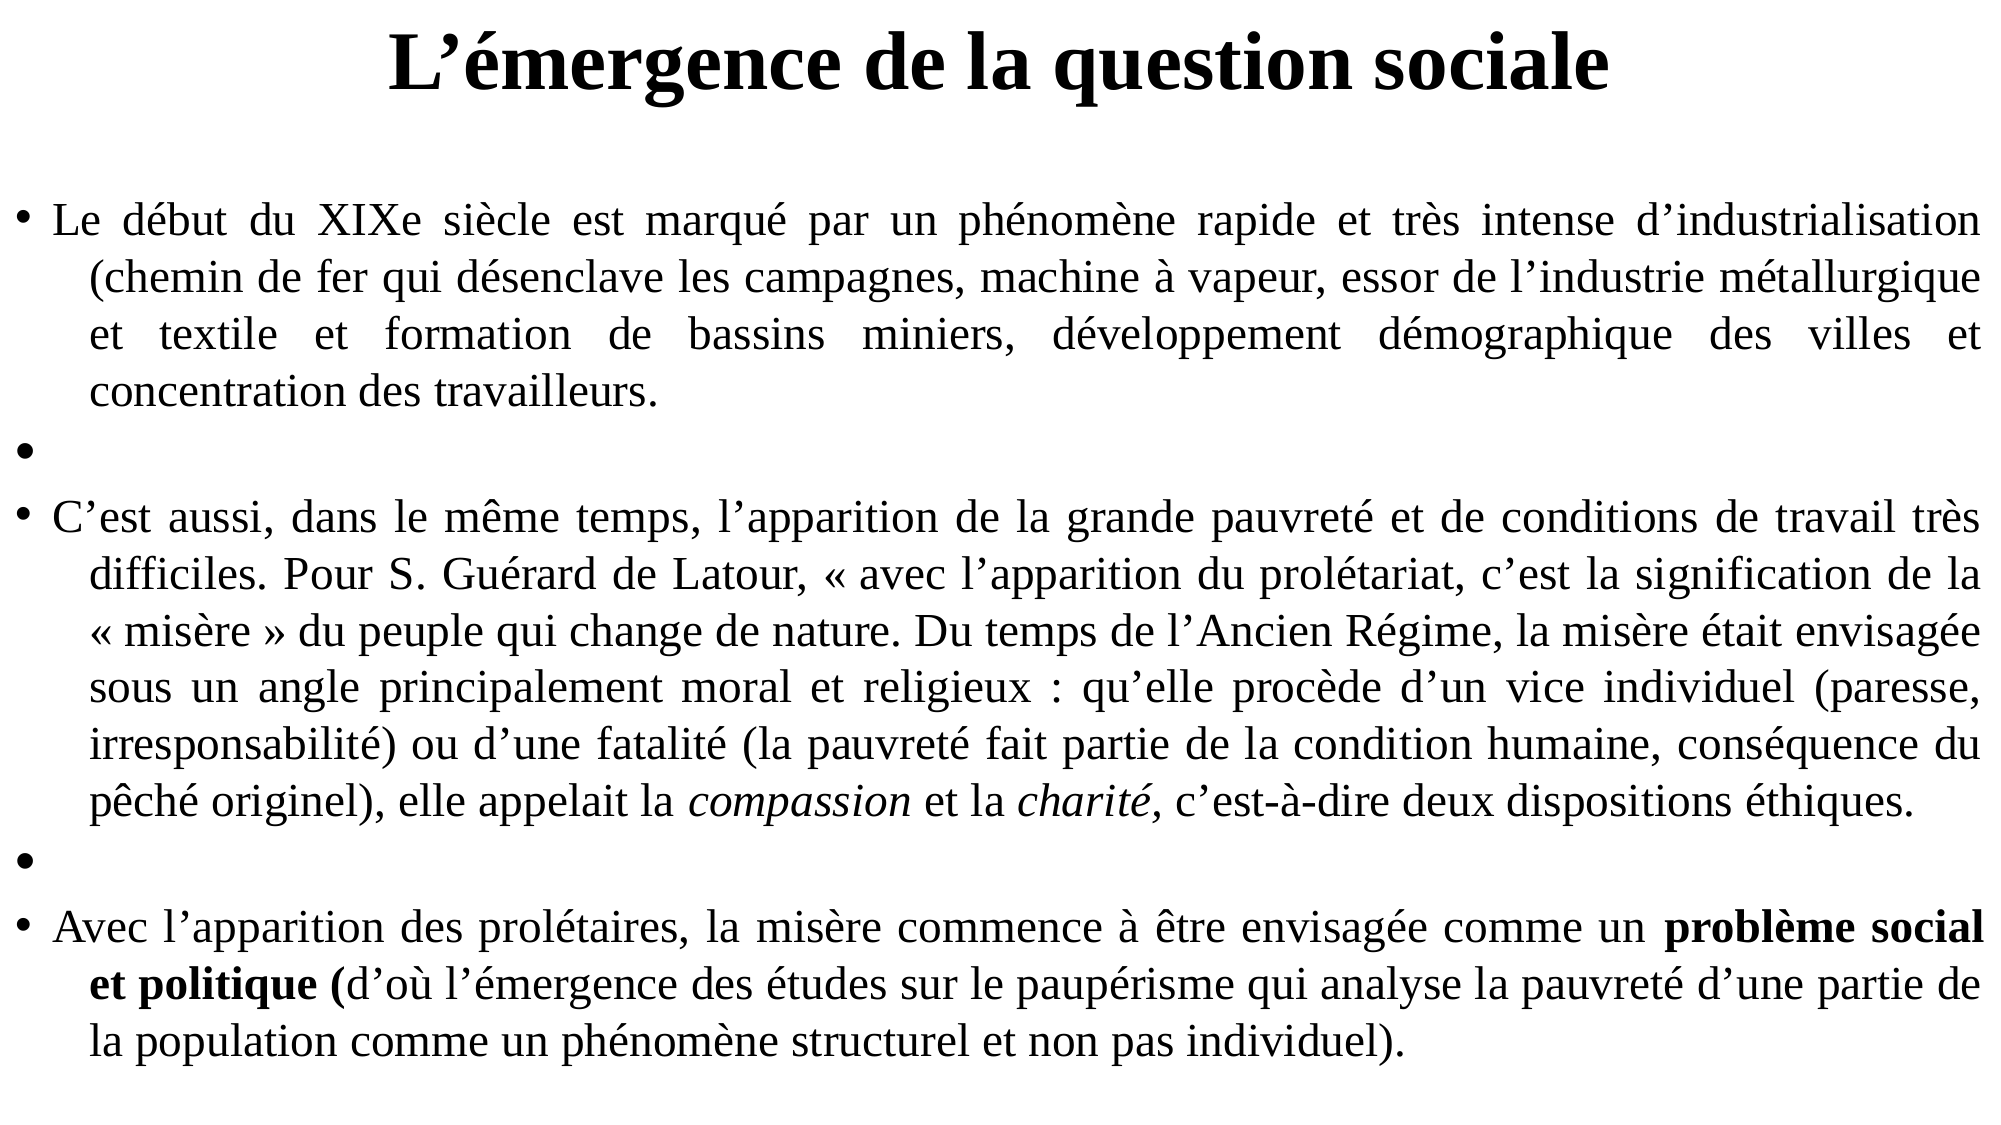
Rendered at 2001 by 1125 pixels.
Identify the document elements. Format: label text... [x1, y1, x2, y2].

list Le début du XIXe siècle est marqué par un phénomène rapide et très intense d’industrialisation (chemin de fer qui désenclave les campagnes, machine à vapeur, essor de l’industrie métallurgique et textile et formation de bassins miniers, développement démographique des villes et concentration des travailleurs. C’est aussi, dans le même temps, l’apparition de la grande pauvreté et de conditions de travail très difficiles. Pour S. Guérard de Latour, « avec l’apparition du prolétariat, c’est la signification de la « misère » du peuple qui change de nature. Du temps de l’Ancien Régime, la misère était envisagée sous un angle principalement moral et religieux : qu’elle procède d’un vice individuel (paresse, irresponsabilité) ou d’une fatalité (la pauvreté fait partie de la condition humaine, conséquence du pêché originel), elle appelait la compassion et la charité, c’est-à-dire deux dispositions éthiques. Avec l’apparition des prolétaires, la misère commence à être envisagée comme un problème social et politique (d’où l’émergence des études sur le paupérisme qui analyse la pauvreté d’une partie de la population comme un phénomène structurel et non pas individuel). [0, 180, 2000, 1125]
title L’émergence de la question sociale [249, 0, 1750, 126]
